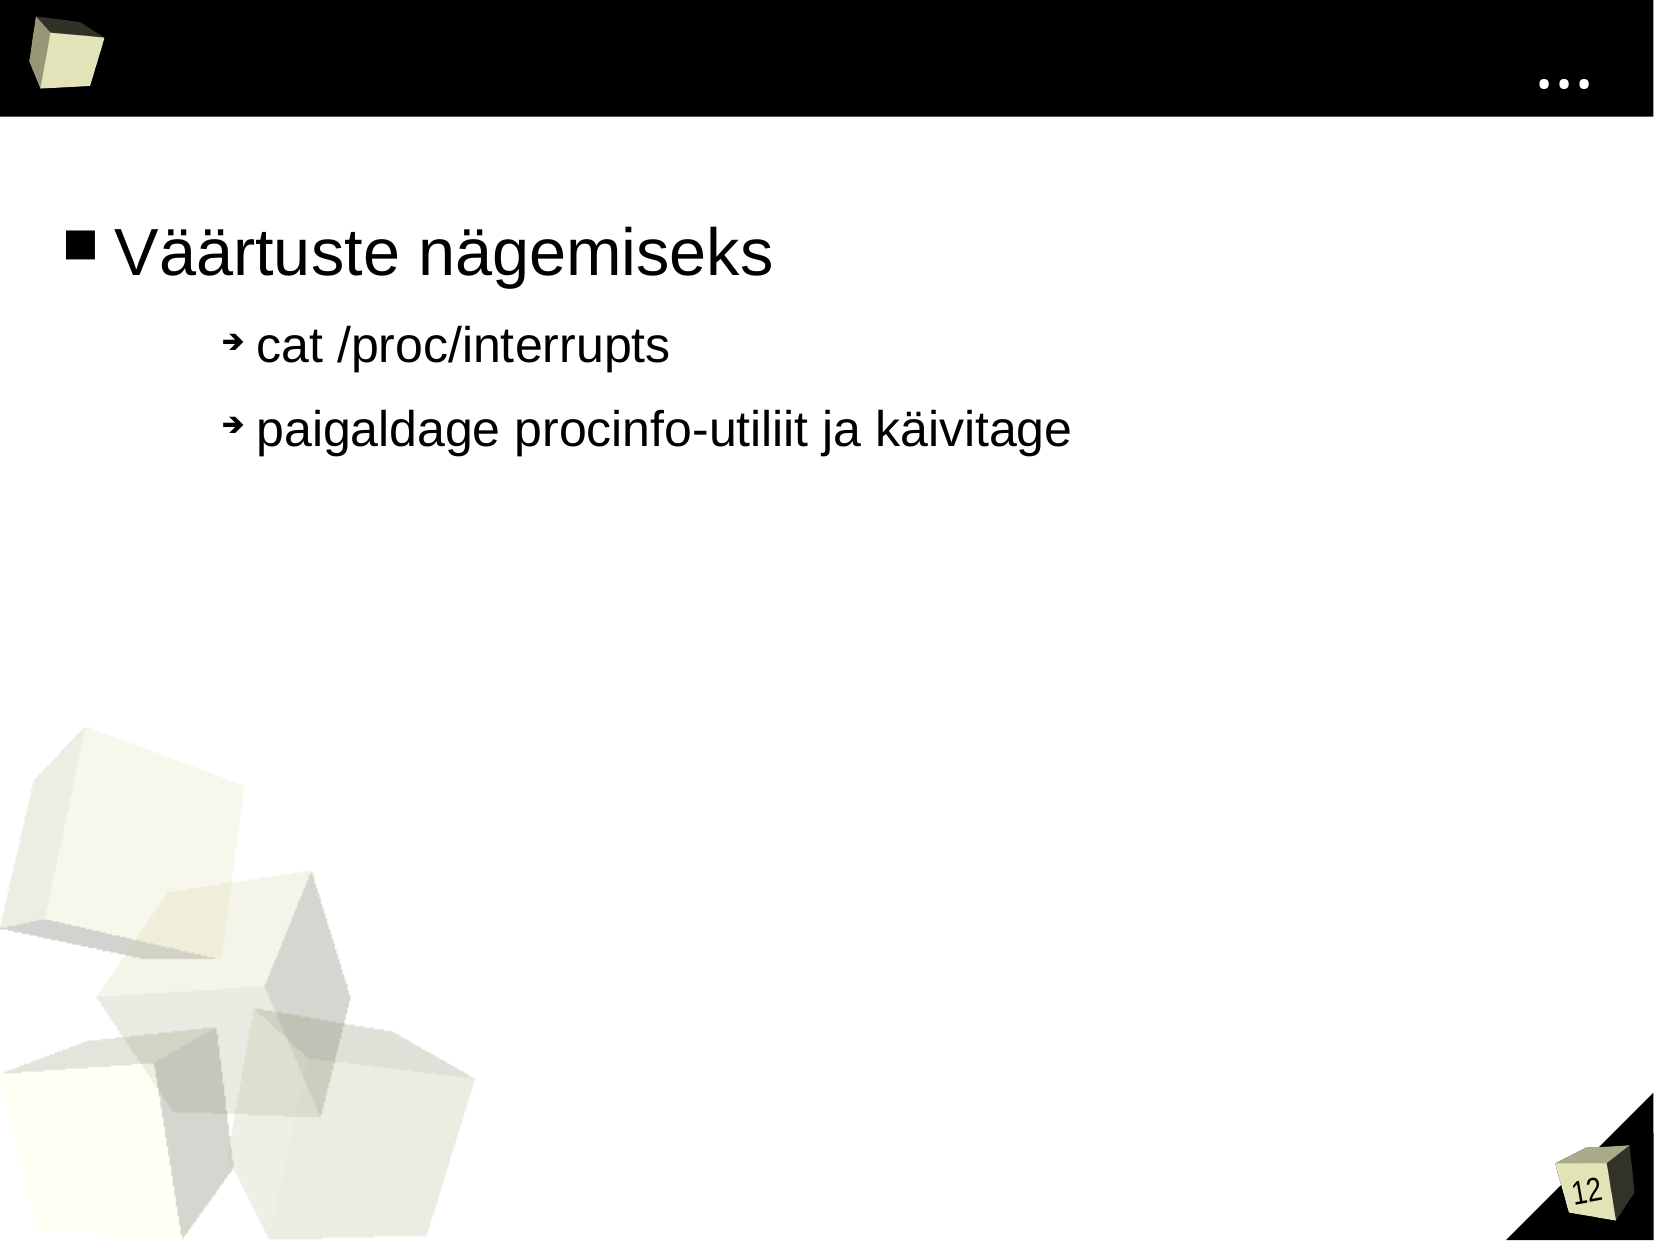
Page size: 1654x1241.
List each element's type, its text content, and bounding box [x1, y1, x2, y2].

list Väärtuste nägemiseks cat /proc/interrupts paigaldage procinfo-utiliit ja käivitage [44, 177, 1611, 1214]
title ... [118, 0, 1595, 119]
picture [0, 726, 477, 1241]
